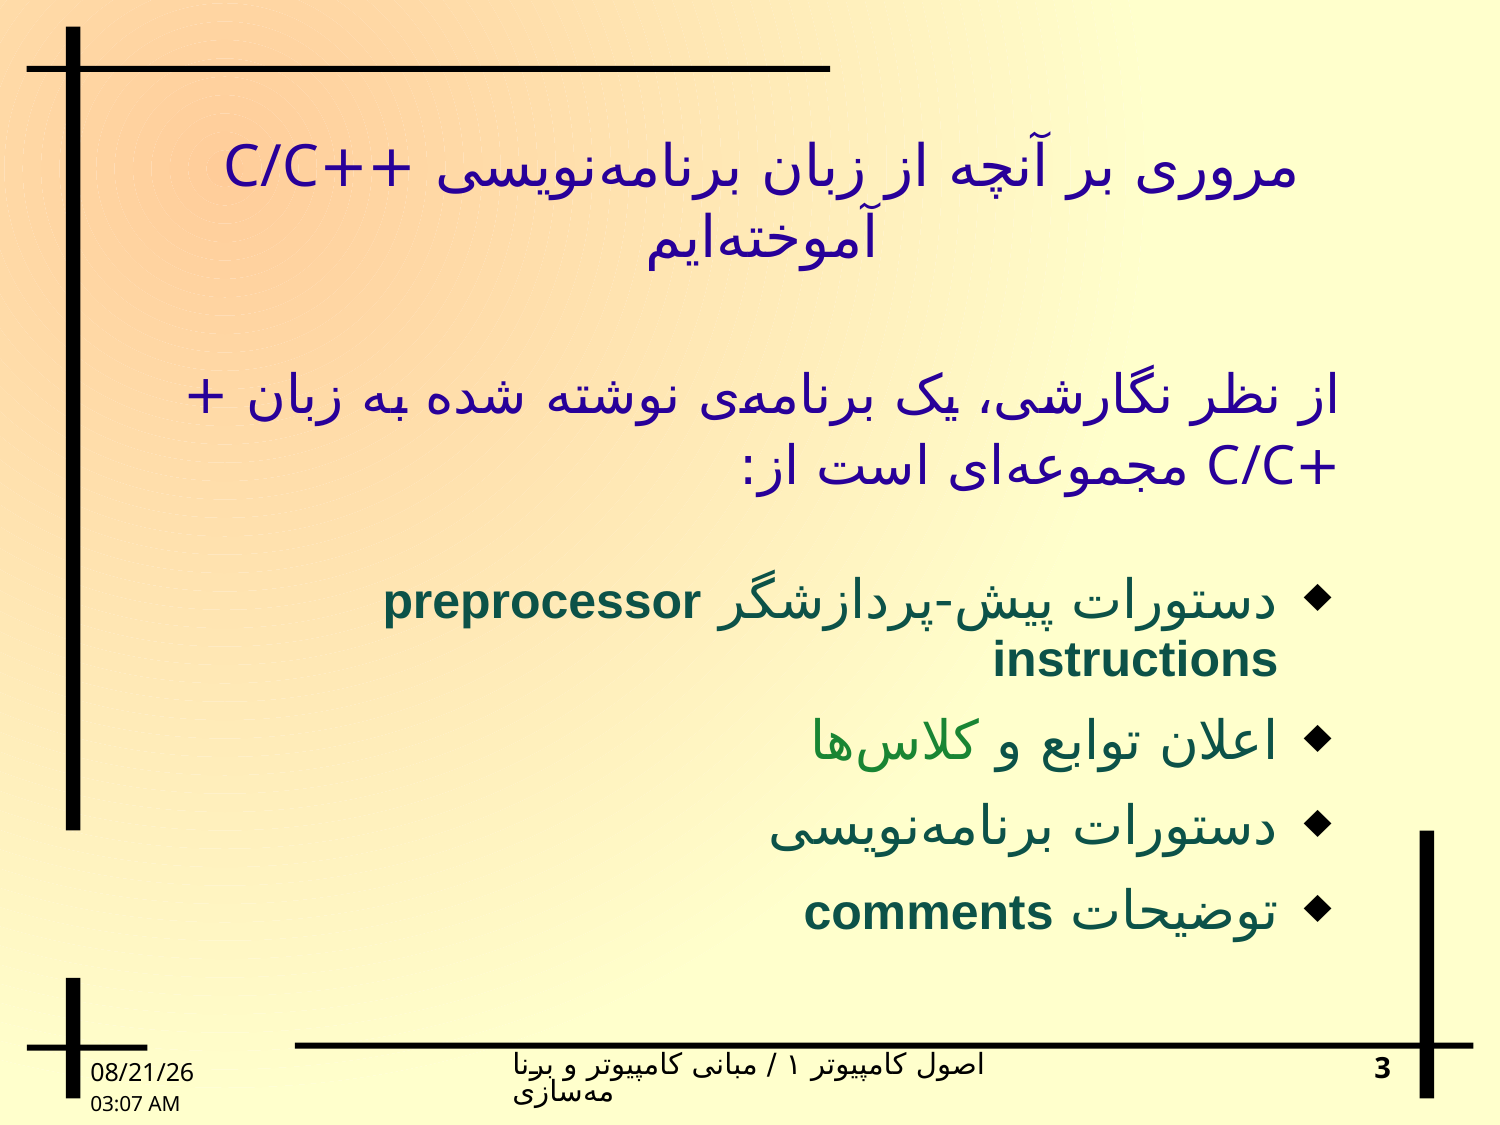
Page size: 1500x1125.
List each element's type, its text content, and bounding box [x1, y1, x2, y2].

text_box از نظر نگارشی، یک برنامه‌ی نوشته شده به زبان ++C/C مجموعه‌ای است از: [183, 326, 1342, 538]
title مروری بر آنچه از زبان برنامه‌نویسی ++C/C آموخته‌ایم [147, 138, 1378, 258]
list دستورات پیش-پردازشگر preprocessor instructions اعلان توابع و کلاس‌ها دستورات برنامه‌نویسی توضیحات comments [122, 568, 1403, 1028]
